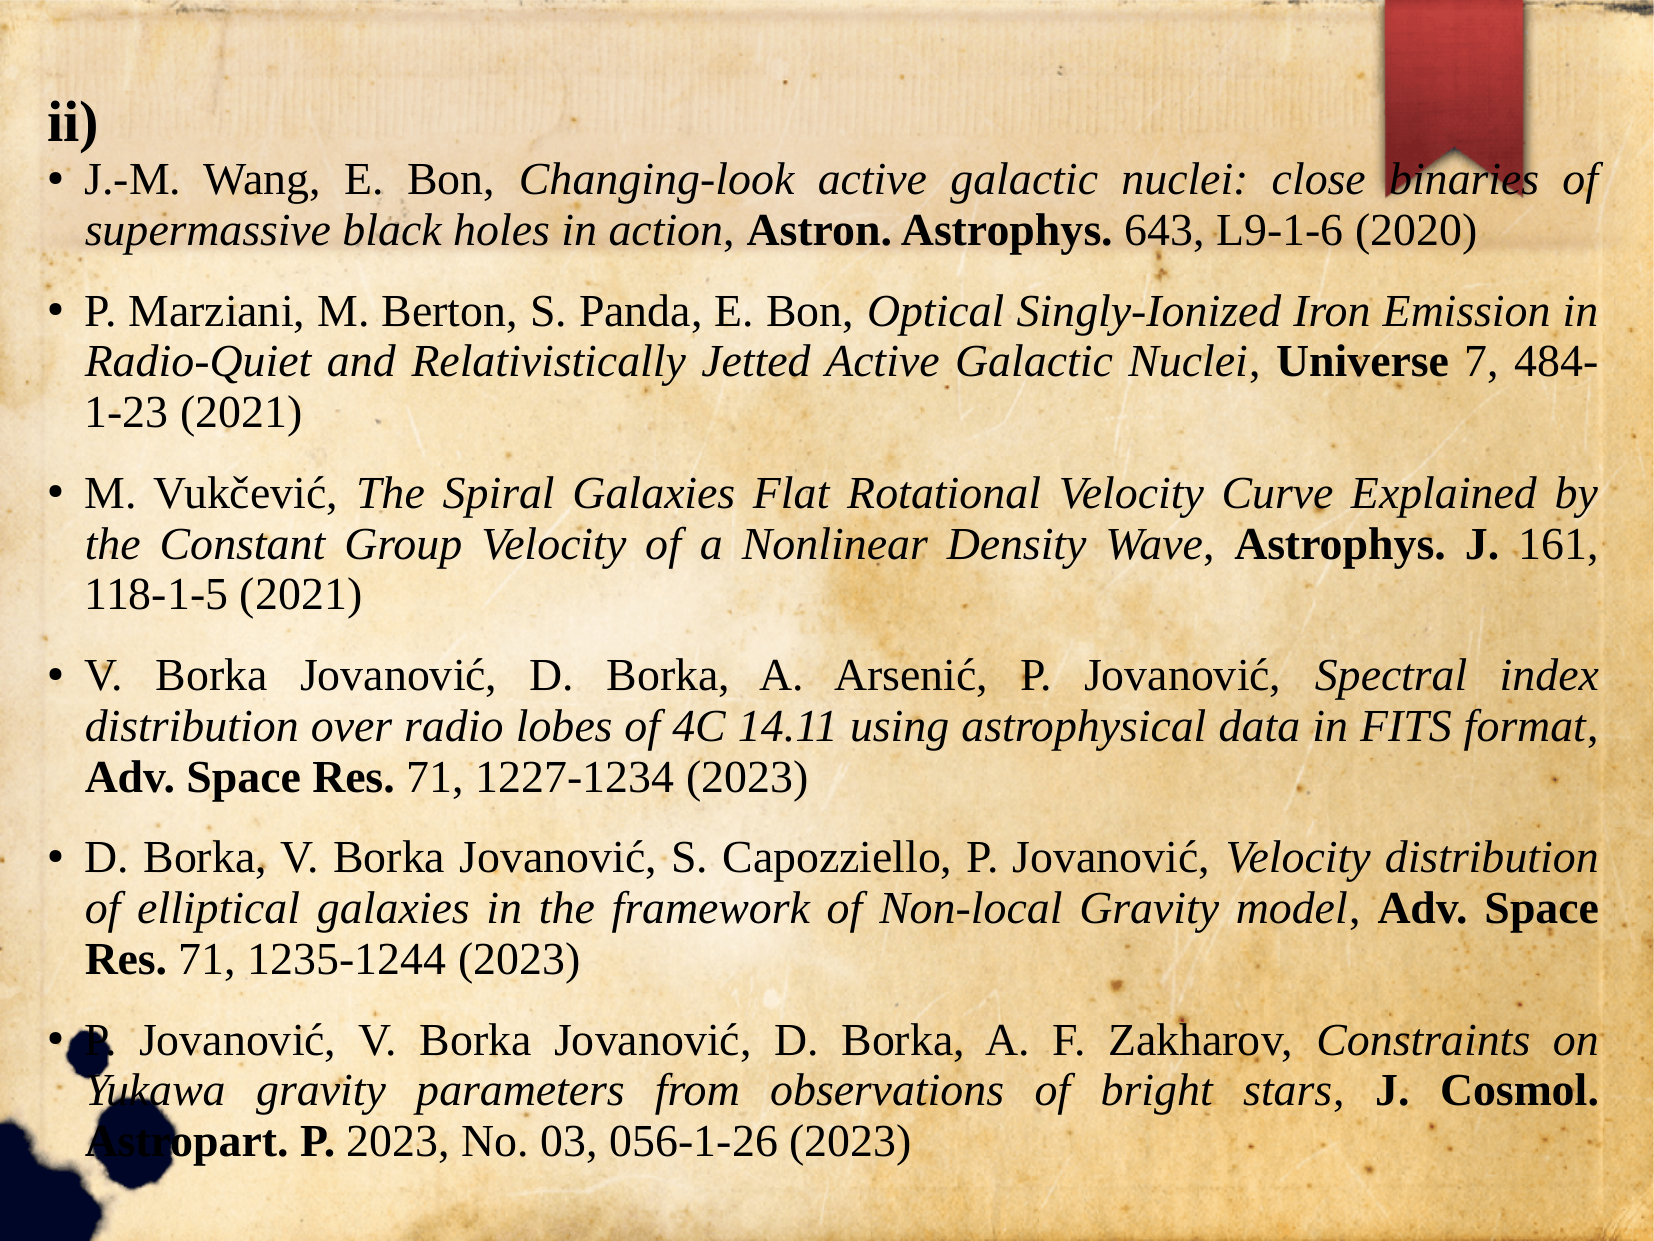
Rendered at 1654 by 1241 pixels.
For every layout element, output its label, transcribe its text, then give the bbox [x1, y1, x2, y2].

list ii) J.-M. Wang, E. Bon, Changing-look active galactic nuclei: close binaries of supermassive black holes in action, Astron. Astrophys. 643, L9-1-6 (2020) P. Marziani, M. Berton, S. Panda, E. Bon, Optical Singly-Ionized Iron Emission in Radio-Quiet and Relativistically Jetted Active Galactic Nuclei, Universe 7, 484-1-23 (2021) M. Vukčević, The Spiral Galaxies Flat Rotational Velocity Curve Explained by the Constant Group Velocity of a Nonlinear Density Wave, Astrophys. J. 161, 118-1-5 (2021) V. Borka Jovanović, D. Borka, A. Arsenić, P. Jovanović, Spectral index distribution over radio lobes of 4C 14.11 using astrophysical data in FITS format, Adv. Space Res. 71, 1227-1234 (2023) D. Borka, V. Borka Jovanović, S. Capozziello, P. Jovanović, Velocity distribution of elliptical galaxies in the framework of Non-local Gravity model, Adv. Space Res. 71, 1235-1244 (2023) P. Jovanović, V. Borka Jovanović, D. Borka, A. F. Zakharov, Constraints on Yukawa gravity parameters from observations of bright stars, J. Cosmol. Astropart. P. 2023, No. 03, 056-1-26 (2023) [47, 89, 1600, 1180]
picture [0, 0, 1654, 1241]
